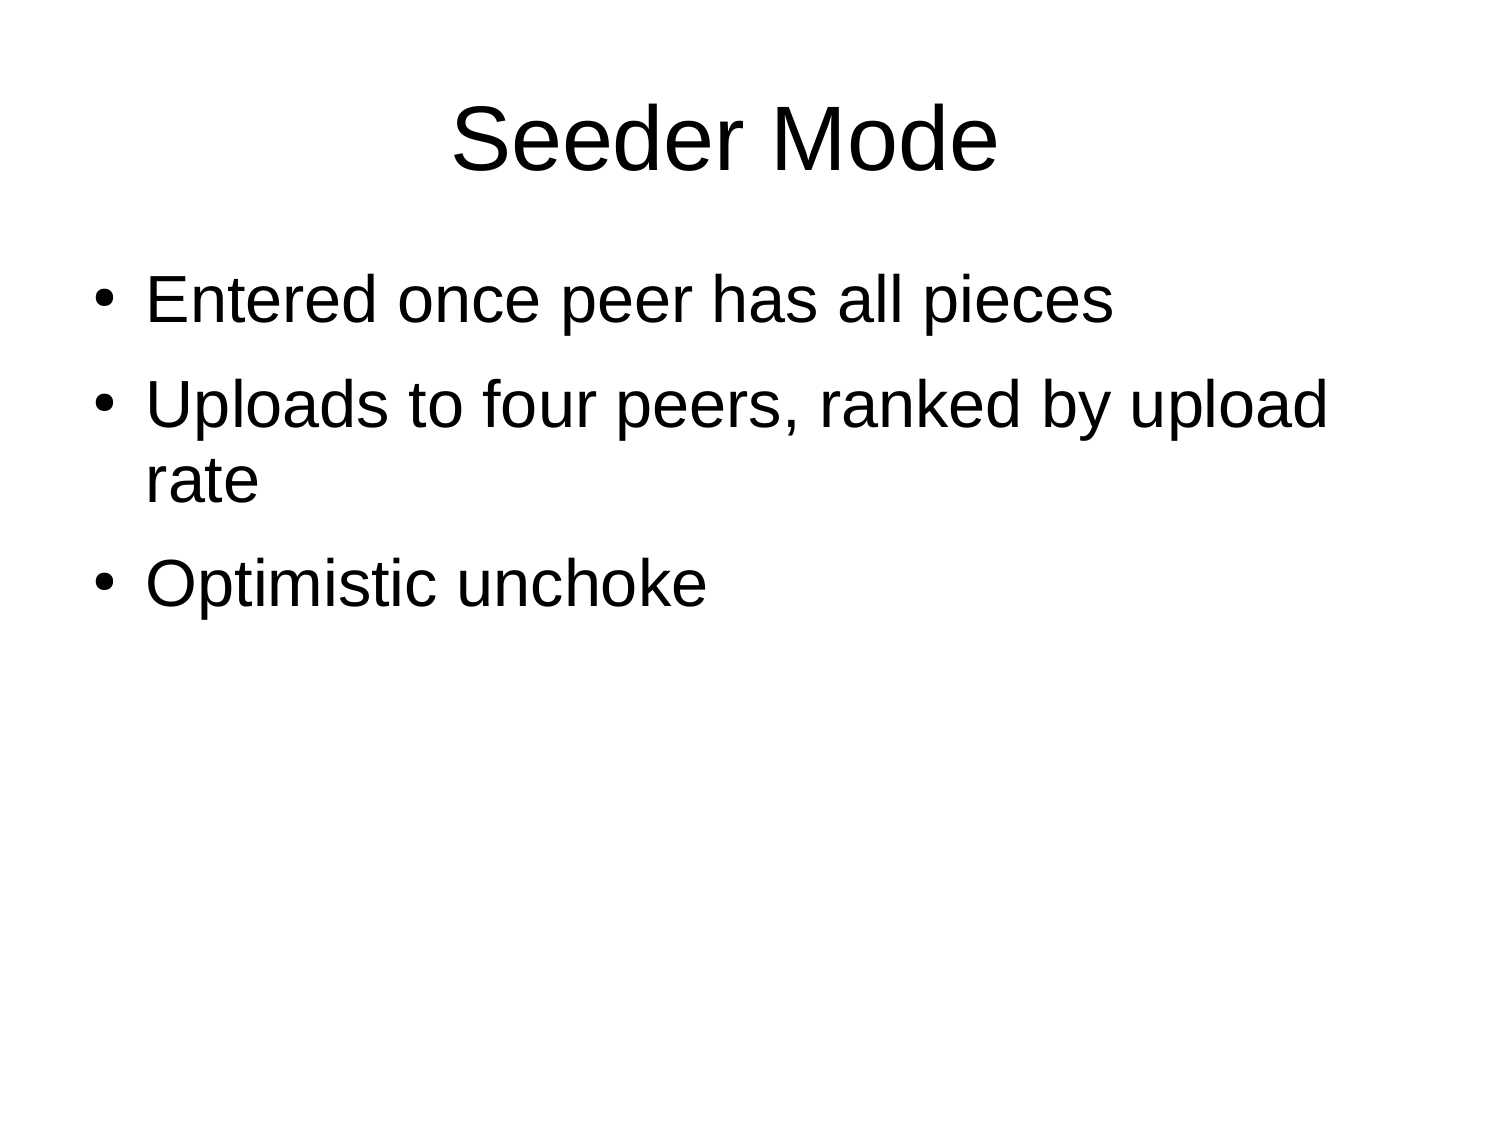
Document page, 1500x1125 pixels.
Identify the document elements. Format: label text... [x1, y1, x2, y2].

list Entered once peer has all pieces Uploads to four peers, ranked by upload rate Optimistic unchoke [75, 262, 1425, 916]
title Seeder Mode [75, 45, 1425, 233]
